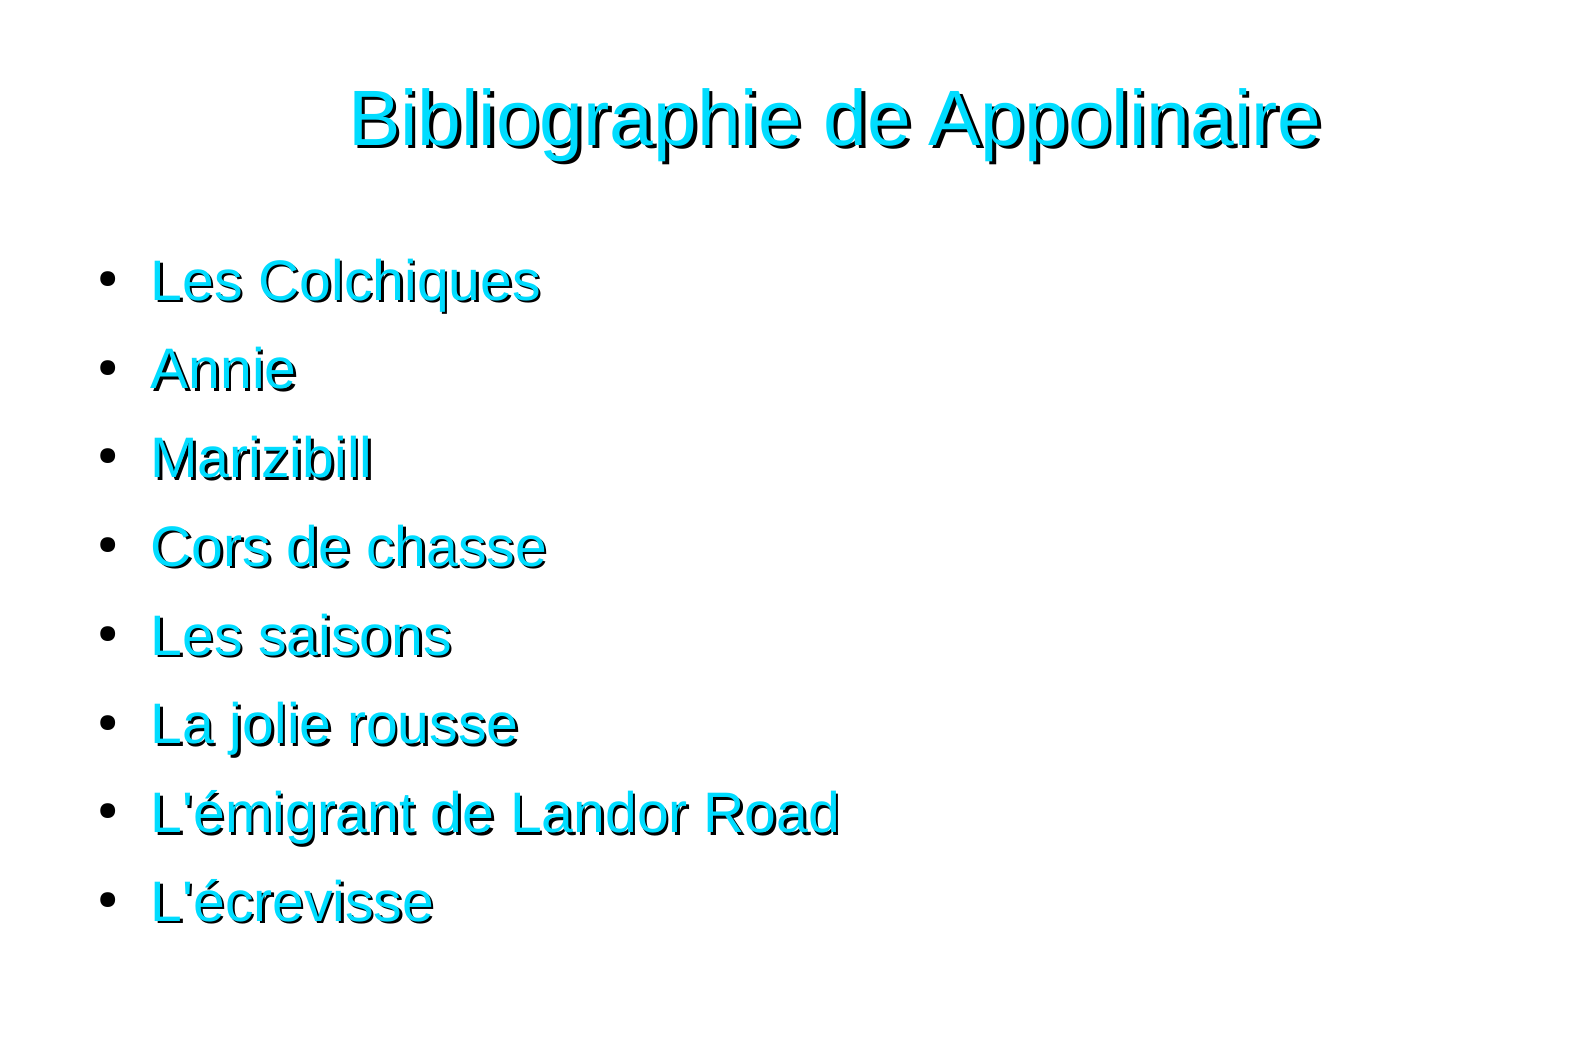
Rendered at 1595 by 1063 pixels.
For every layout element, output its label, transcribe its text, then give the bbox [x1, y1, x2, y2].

list Les Colchiques Annie Marizibill Cors de chasse Les saisons La jolie rousse L'émigrant de Landor Road L'écrevisse [79, 248, 1515, 951]
title Bibliographie de Appolinaire [118, 29, 1554, 207]
